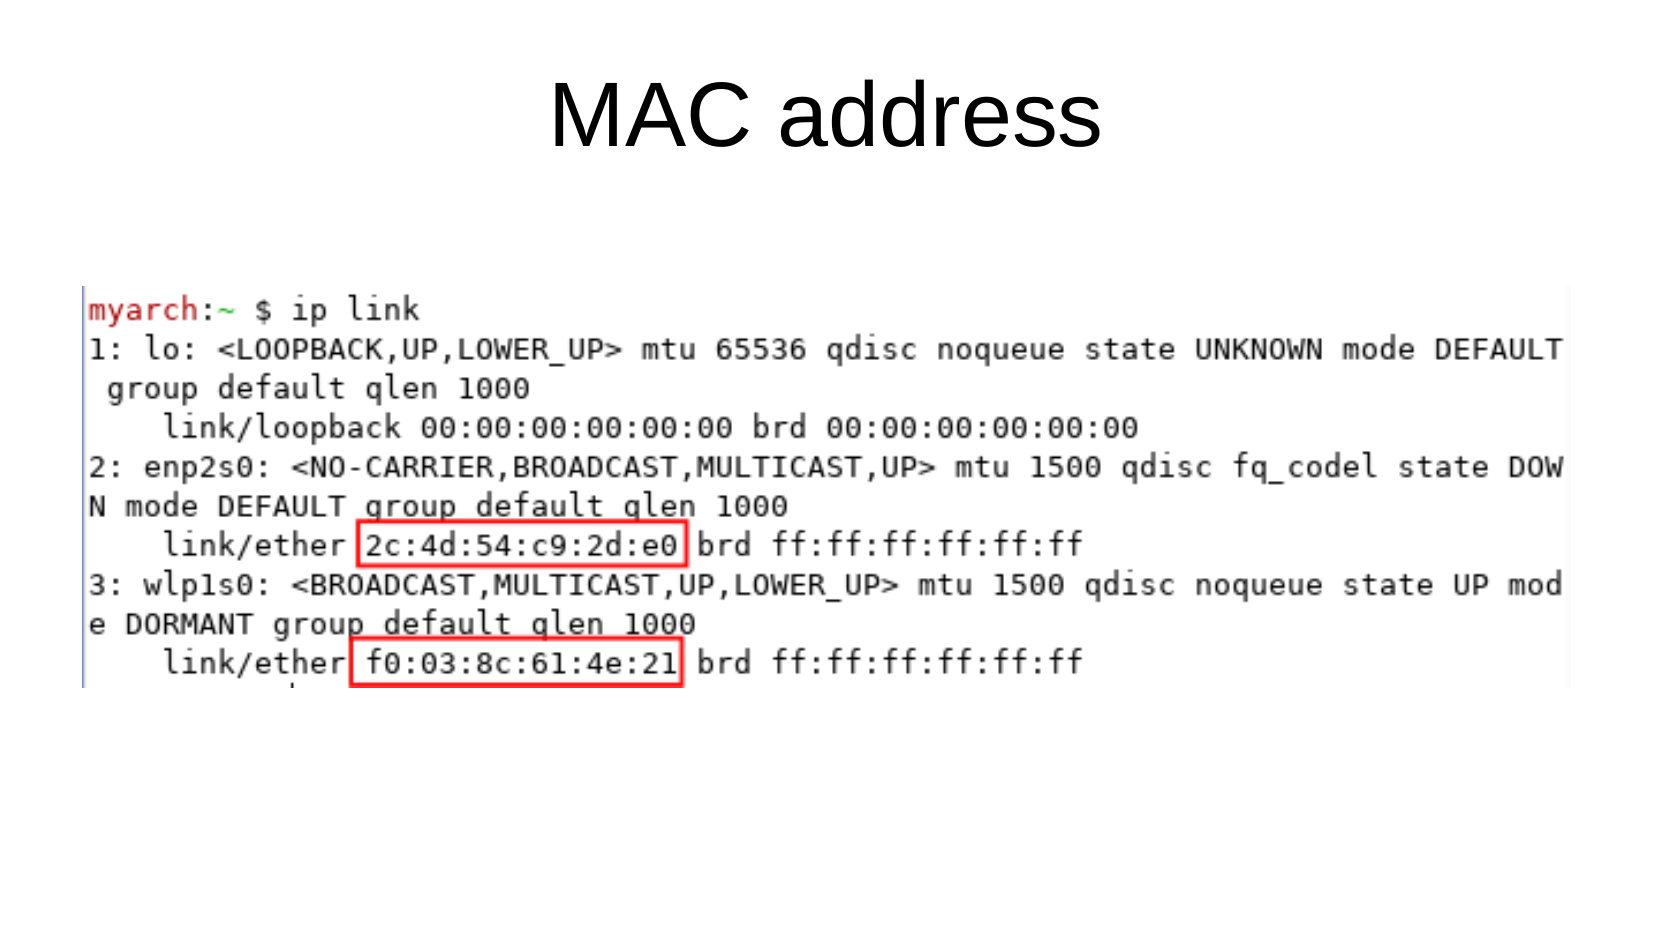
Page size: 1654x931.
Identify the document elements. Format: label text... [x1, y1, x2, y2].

title MAC address [82, 37, 1571, 193]
picture [82, 286, 1571, 688]
